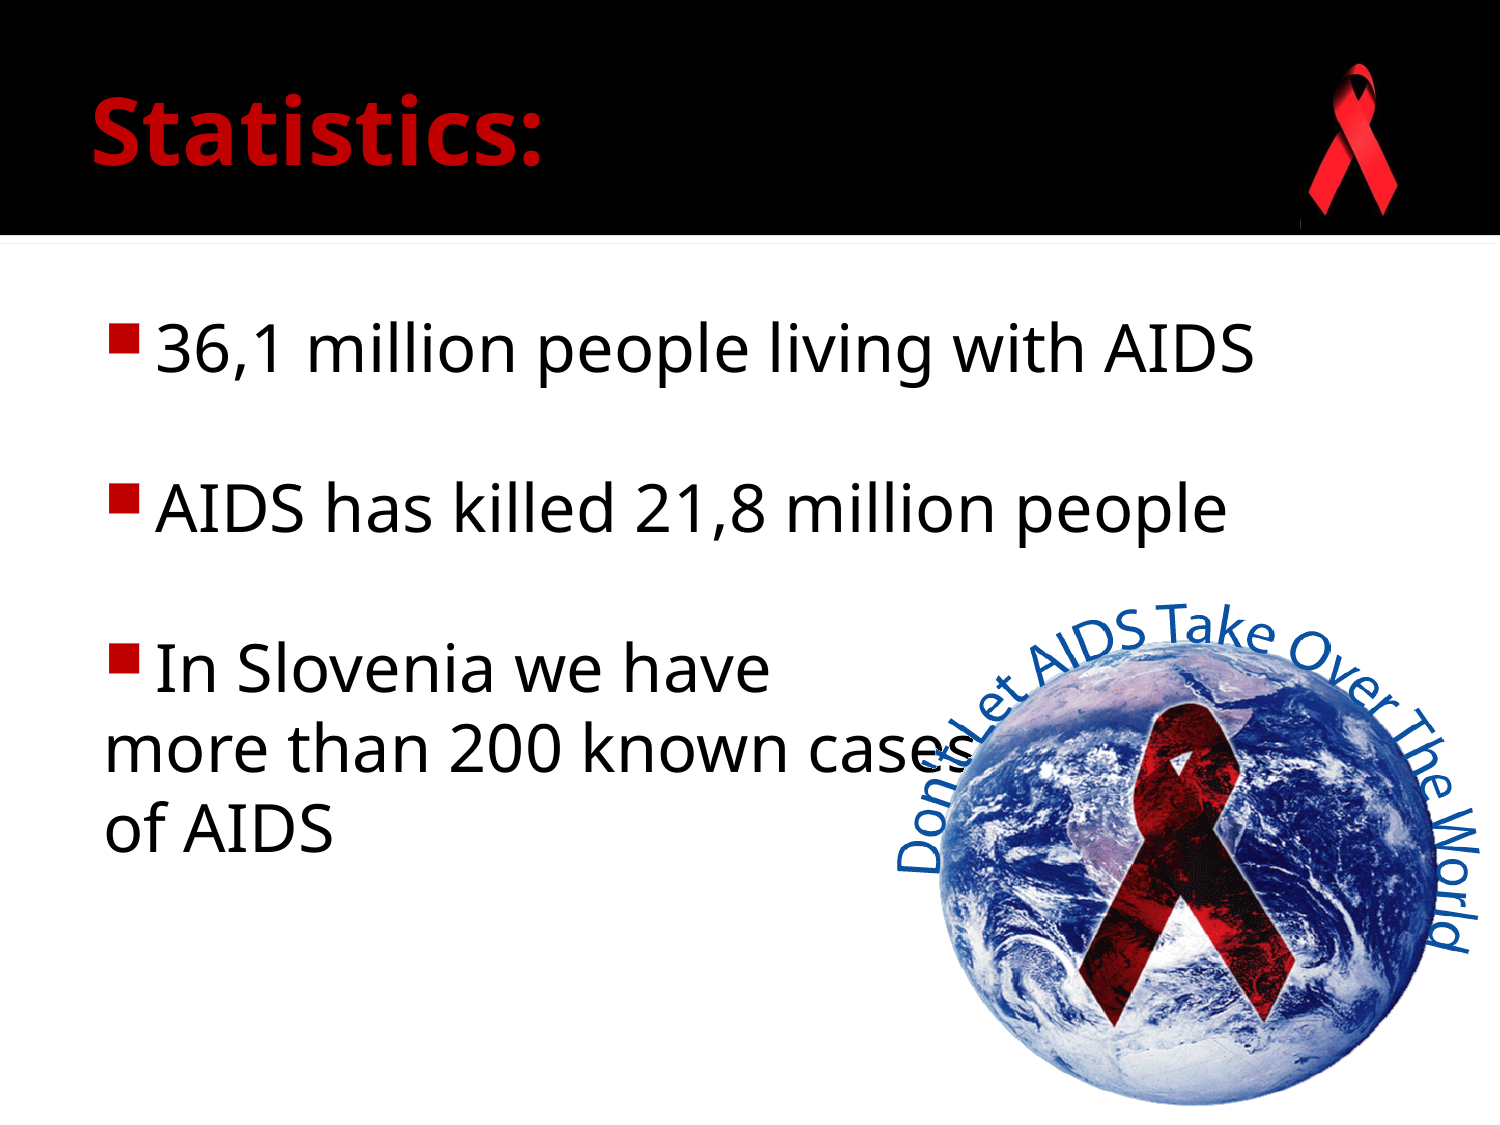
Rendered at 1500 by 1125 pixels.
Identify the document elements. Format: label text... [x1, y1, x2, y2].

title Statistics: [75, 25, 1425, 231]
list 36,1 million people living with AIDS AIDS has killed 21,8 million people In Slovenia we have more than 200 known cases of AIDS [75, 291, 1425, 1050]
picture [878, 585, 1500, 1125]
picture [1300, 46, 1414, 229]
